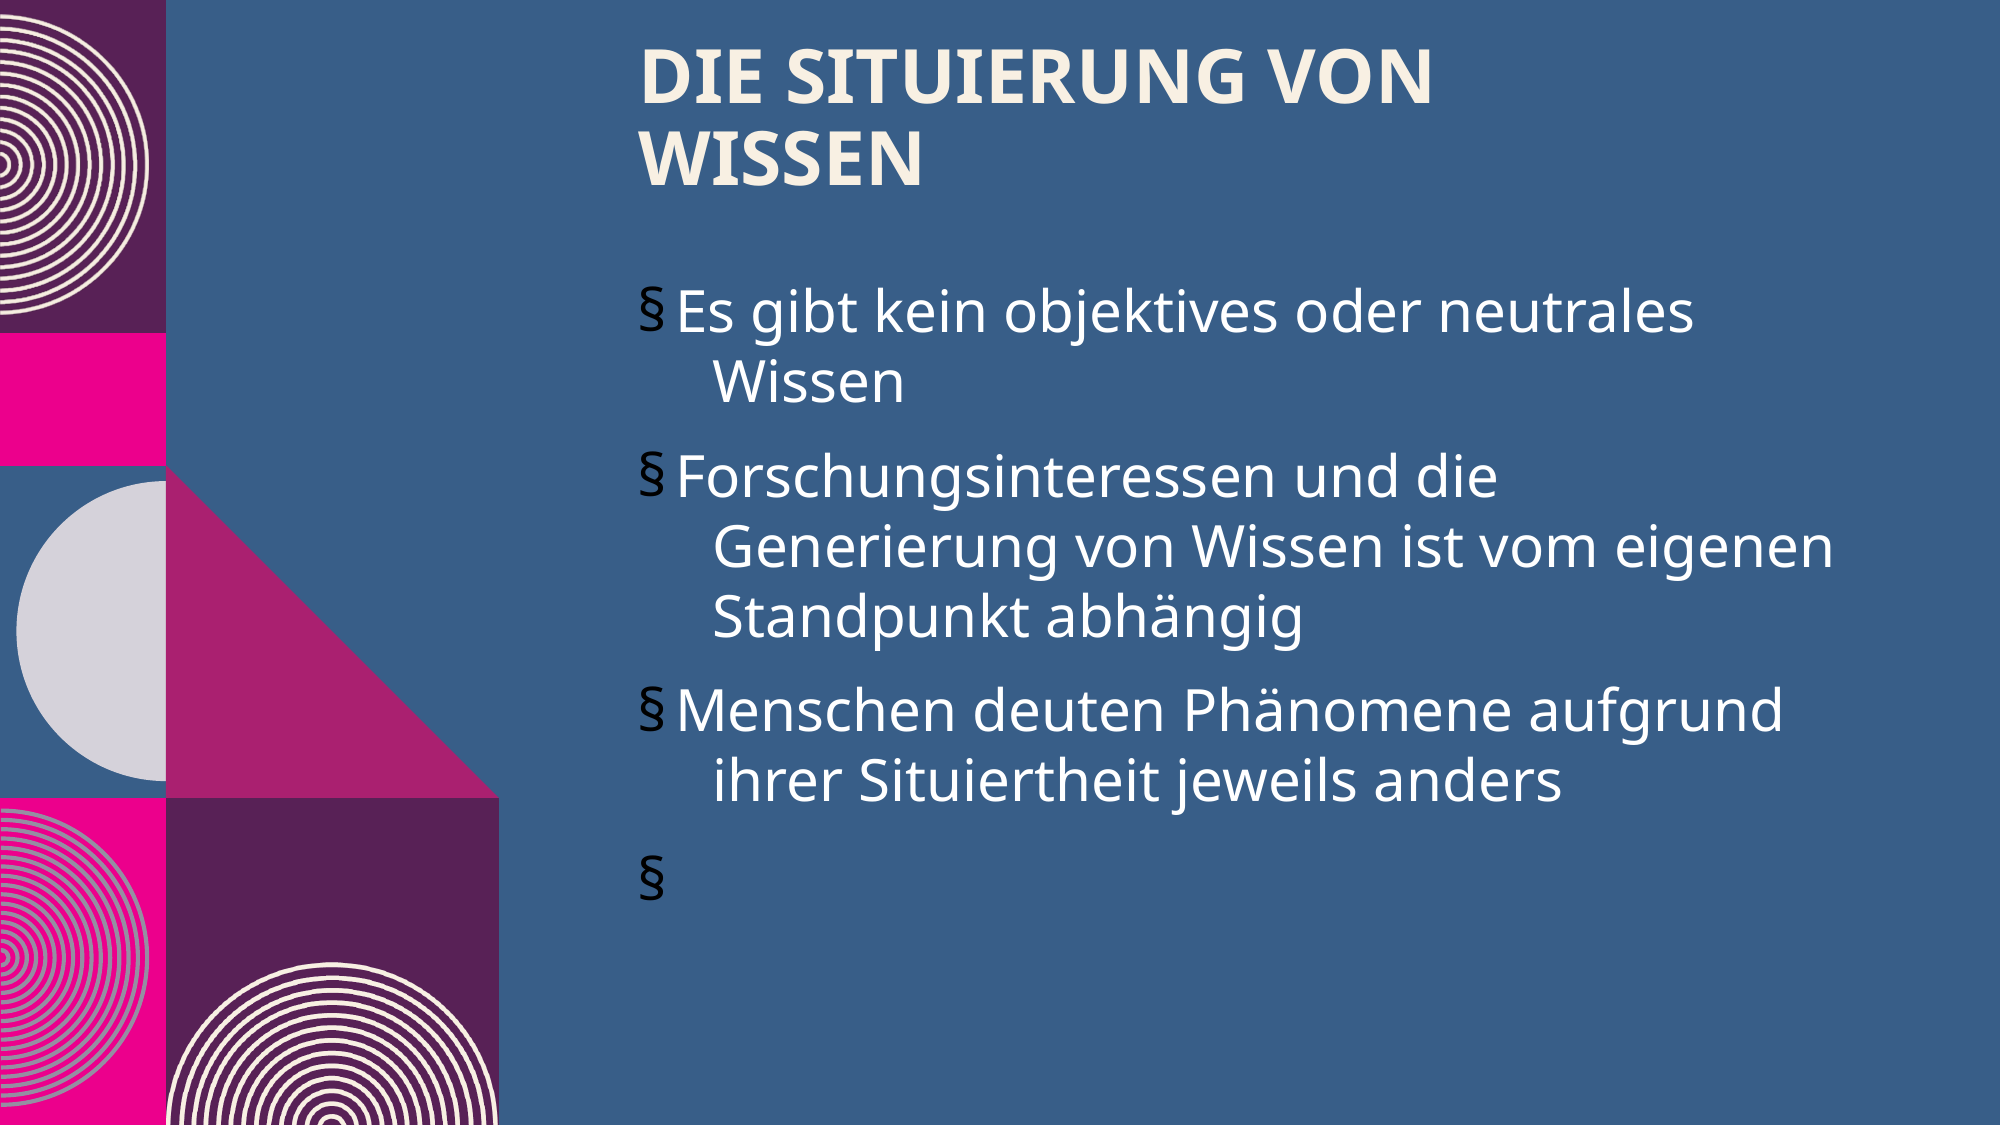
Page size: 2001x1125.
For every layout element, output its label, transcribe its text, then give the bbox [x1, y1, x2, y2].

title Die situierung von wisseN [624, 31, 1734, 200]
list Es gibt kein objektives oder neutrales Wissen Forschungsinteressen und die Generierung von Wissen ist vom eigenen Standpunkt abhängig Menschen deuten Phänomene aufgrund ihrer Situiertheit jeweils anders [622, 266, 1872, 994]
